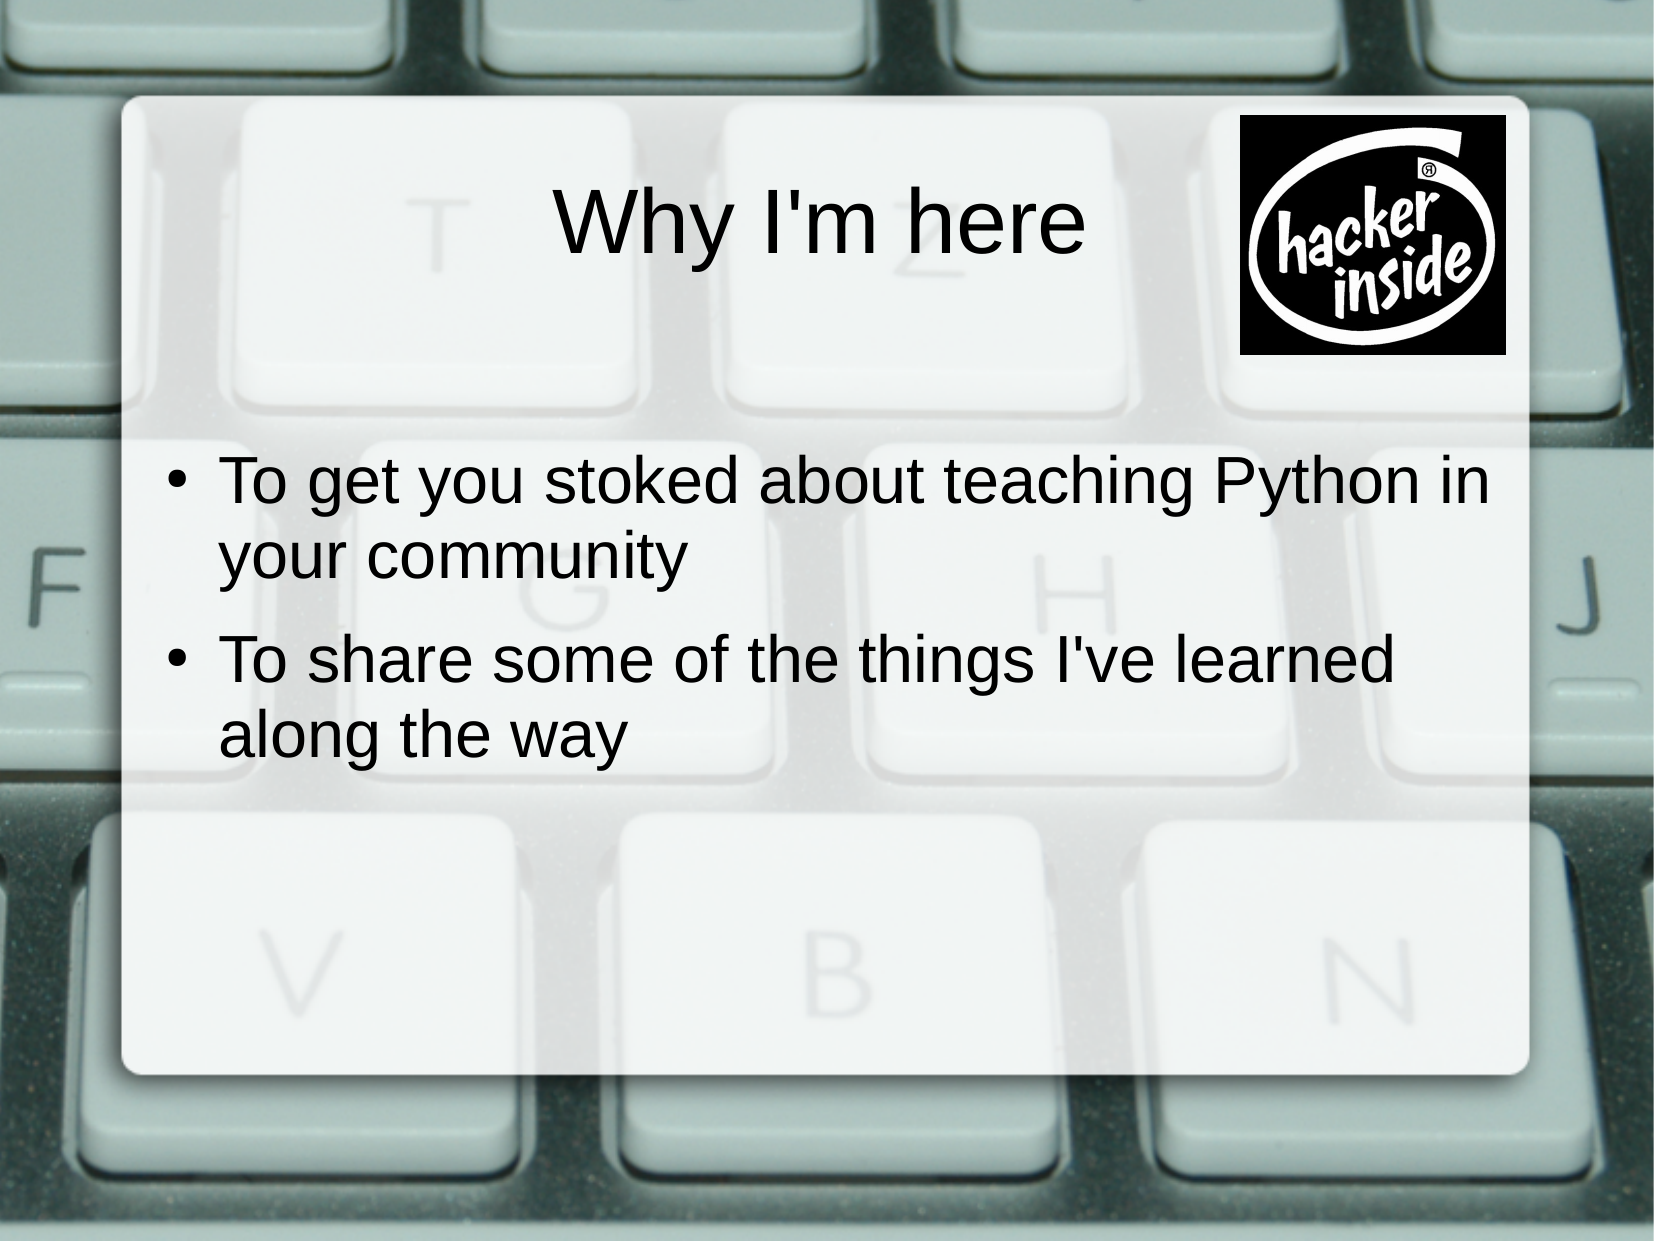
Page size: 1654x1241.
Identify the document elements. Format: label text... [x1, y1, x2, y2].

list To get you stoked about teaching Python in your community To share some of the things I've learned along the way [147, 442, 1506, 869]
title Why I'm here [135, 117, 1240, 325]
picture [0, 0, 1654, 1241]
